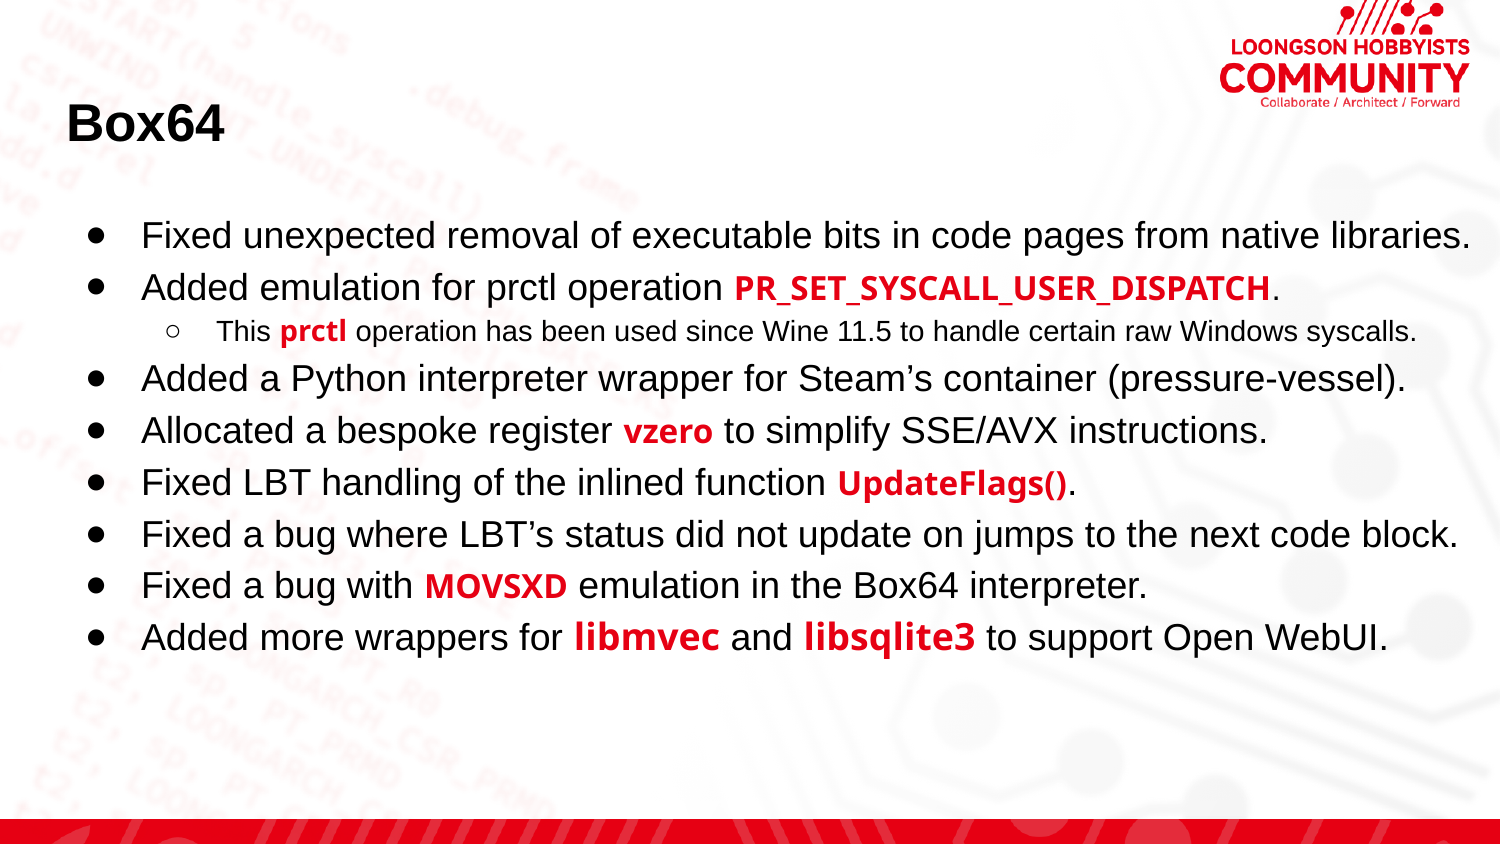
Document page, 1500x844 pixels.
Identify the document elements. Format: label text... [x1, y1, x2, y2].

list Fixed unexpected removal of executable bits in code pages from native libraries. Added emulation for prctl operation PR_SET_SYSCALL_USER_DISPATCH. This prctl operation has been used since Wine 11.5 to handle certain raw Windows syscalls. Added a Python interpreter wrapper for Steam’s container (pressure-vessel). Allocated a bespoke register vzero to simplify SSE/AVX instructions. Fixed LBT handling of the inlined function UpdateFlags(). Fixed a bug where LBT’s status did not update on jumps to the next code block. Fixed a bug with MOVSXD emulation in the Box64 interpreter. Added more wrappers for libmvec and libsqlite3 to support Open WebUI. [51, 189, 1500, 817]
picture [0, 0, 1500, 844]
title Box64 [51, 72, 1449, 167]
